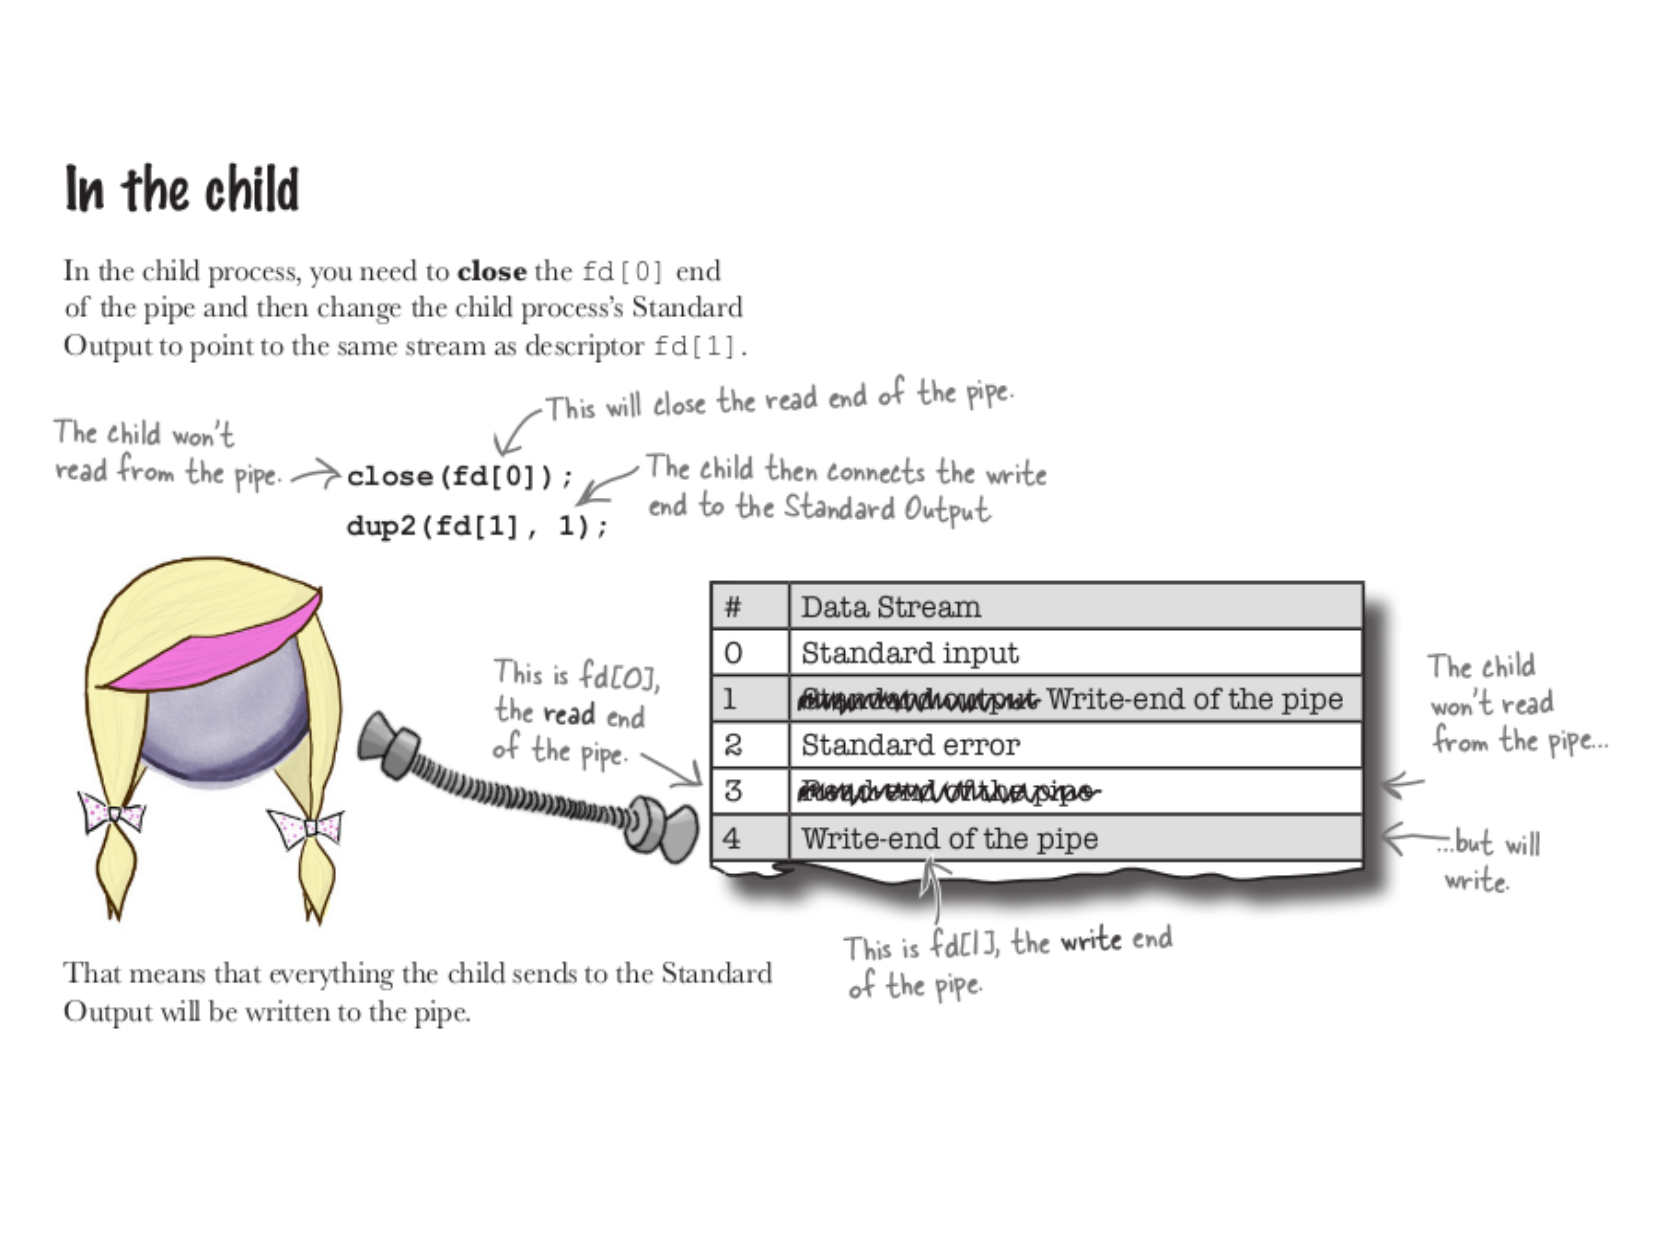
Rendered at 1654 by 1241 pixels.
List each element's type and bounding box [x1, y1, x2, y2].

picture [23, 118, 1619, 1052]
